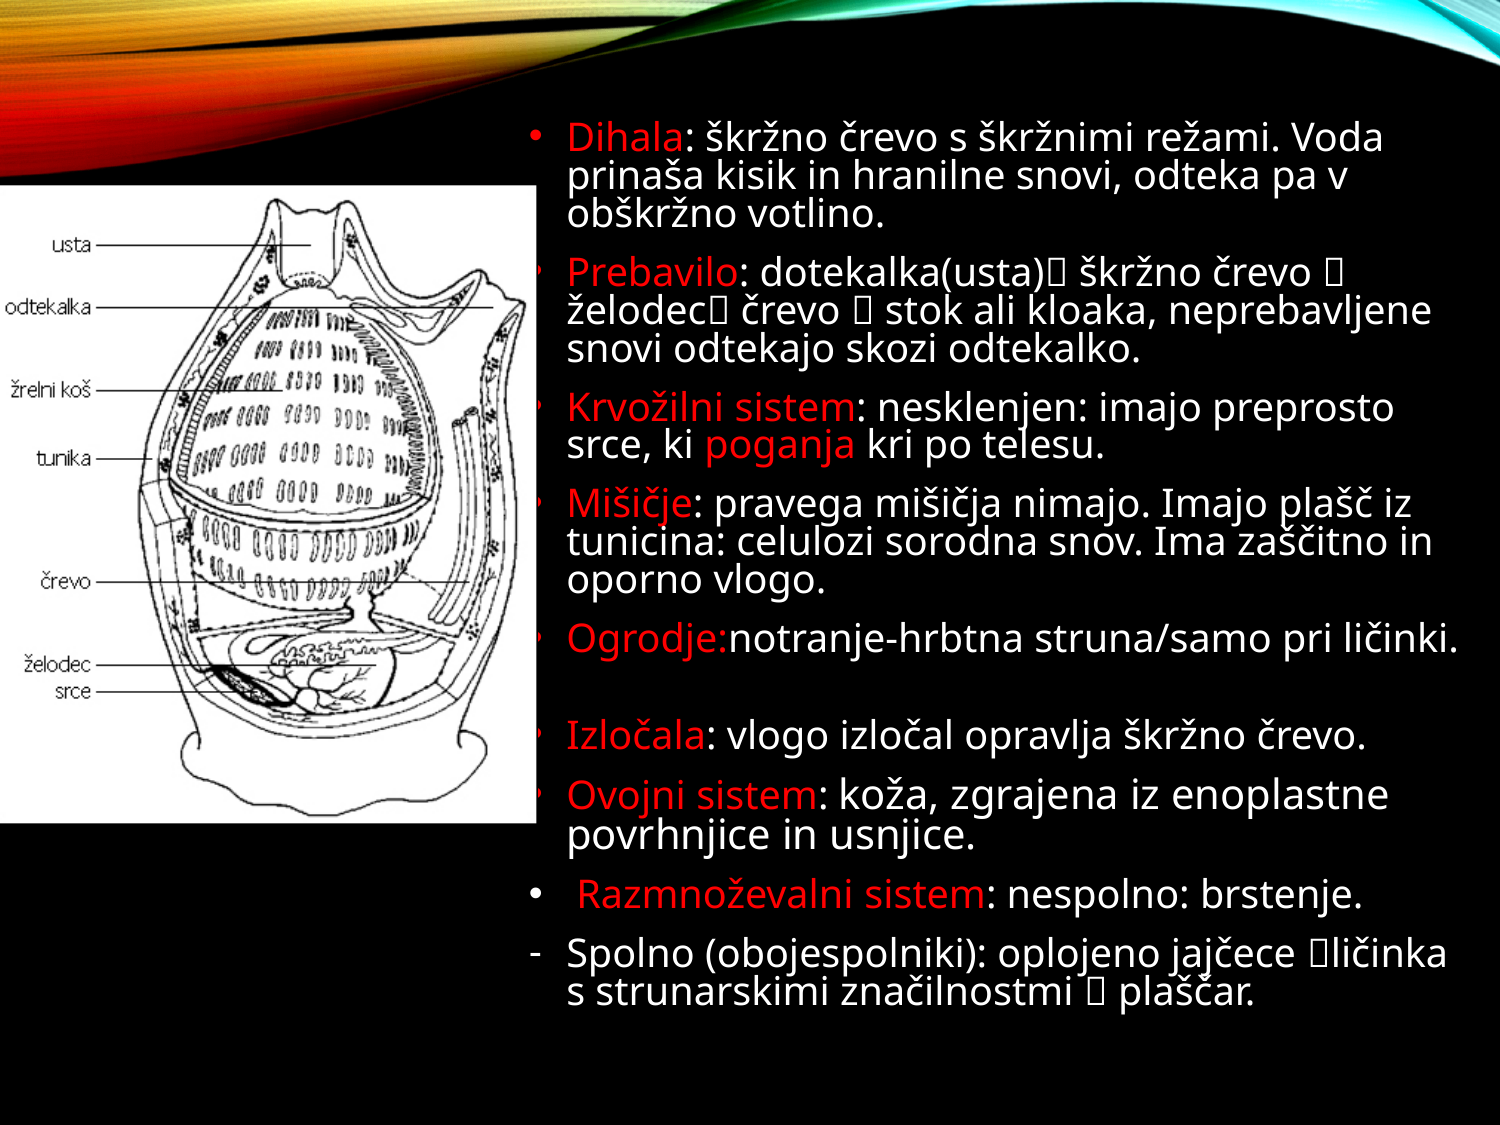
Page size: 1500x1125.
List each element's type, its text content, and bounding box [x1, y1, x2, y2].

list Dihala: škržno črevo s škržnimi režami. Voda prinaša kisik in hranilne snovi, odteka pa v obškržno votlino. Prebavilo: dotekalka(usta) škržno črevo  želodec črevo  stok ali kloaka, neprebavljene snovi odtekajo skozi odtekalko. Krvožilni sistem: nesklenjen: imajo preprosto srce, ki poganja kri po telesu. Mišičje: pravega mišičja nimajo. Imajo plašč iz tunicina: celulozi sorodna snov. Ima zaščitno in oporno vlogo. Ogrodje:notranje-hrbtna struna/samo pri ličinki. Izločala: vlogo izločal opravlja škržno črevo. Ovojni sistem: koža, zgrajena iz enoplastne povrhnjice in usnjice. Razmnoževalni sistem: nespolno: brstenje. Spolno (obojespolniki): oplojeno jajčece ličinka s strunarskimi značilnostmi  plaščar. [513, 113, 1483, 1094]
picture [0, 0, 1500, 178]
picture [0, 184, 538, 825]
